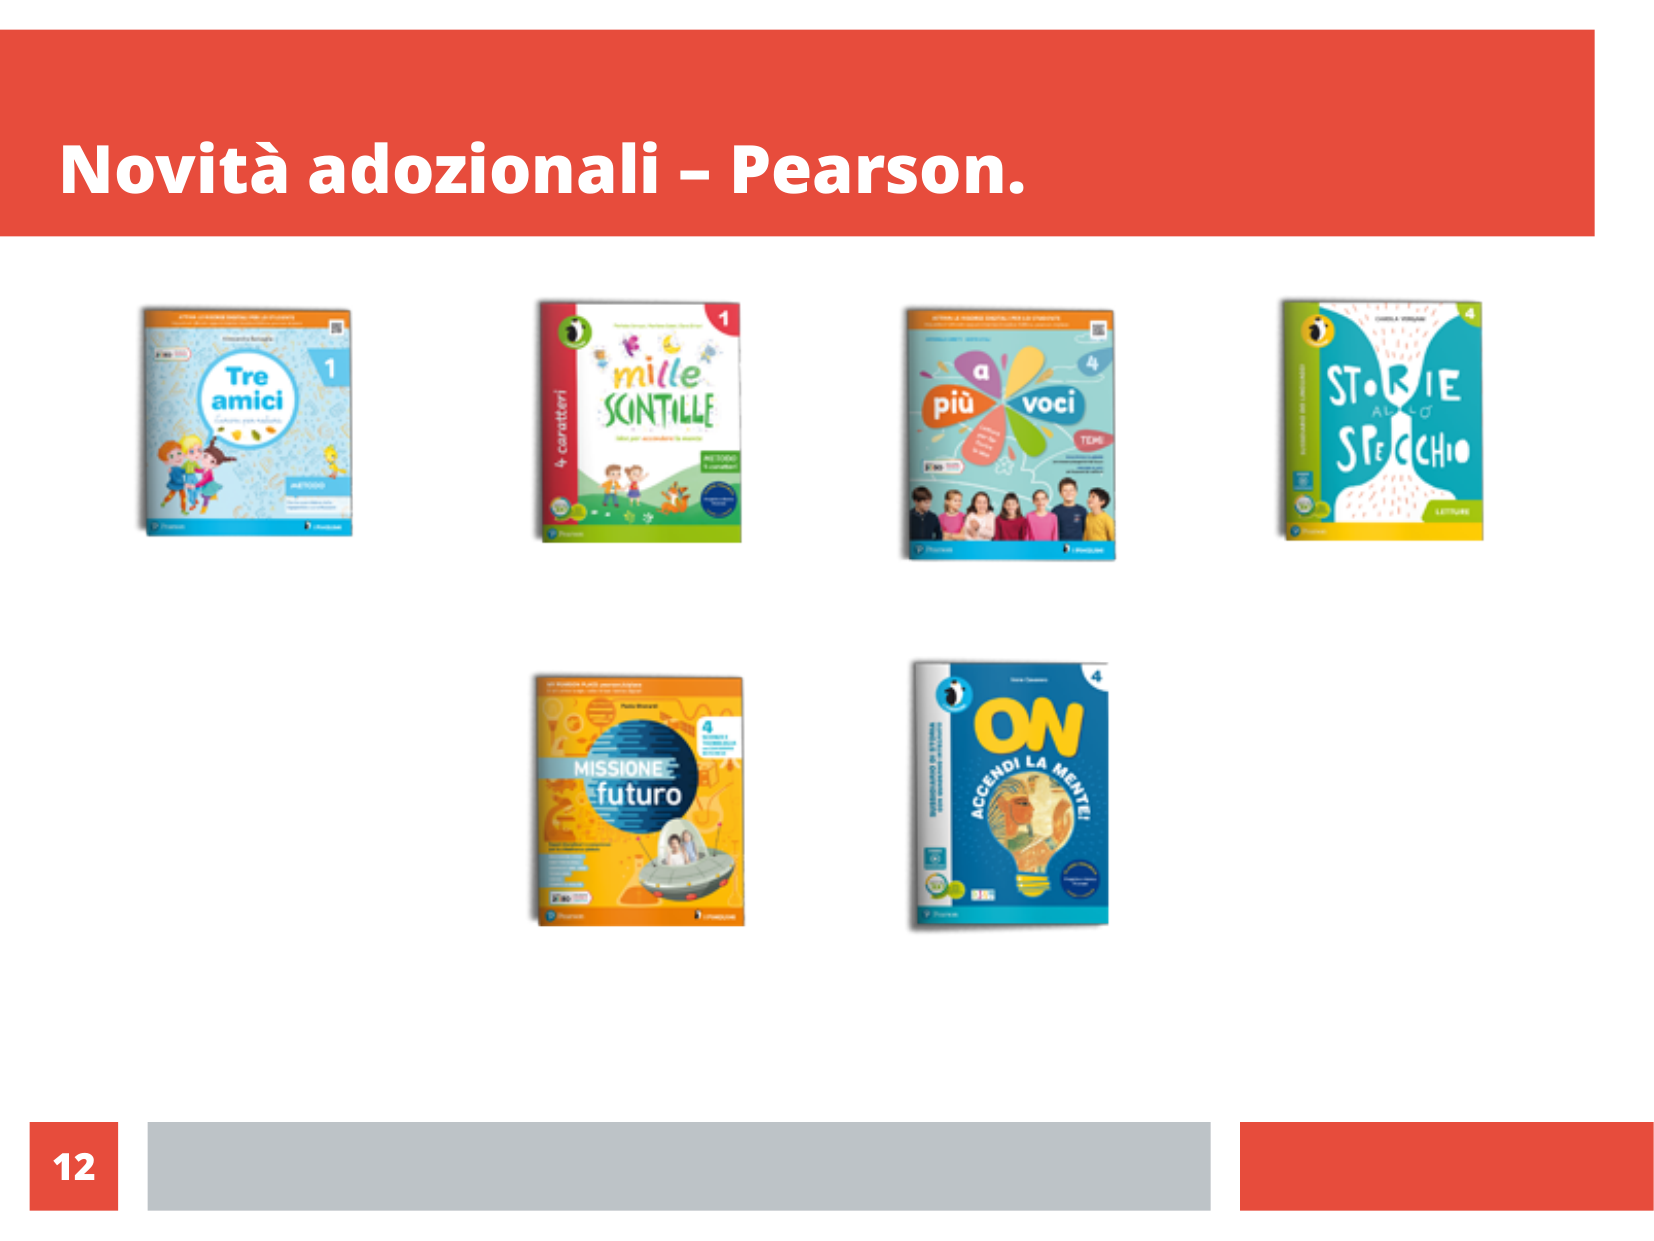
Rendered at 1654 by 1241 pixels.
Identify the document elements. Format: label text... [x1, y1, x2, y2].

picture [118, 280, 367, 589]
picture [881, 651, 1130, 960]
picture [881, 280, 1130, 589]
picture [1252, 280, 1501, 589]
text_box <numero> [29, 1122, 119, 1211]
title Novità adozionali – Pearson. [59, 59, 1595, 207]
picture [510, 647, 759, 956]
picture [510, 280, 759, 589]
